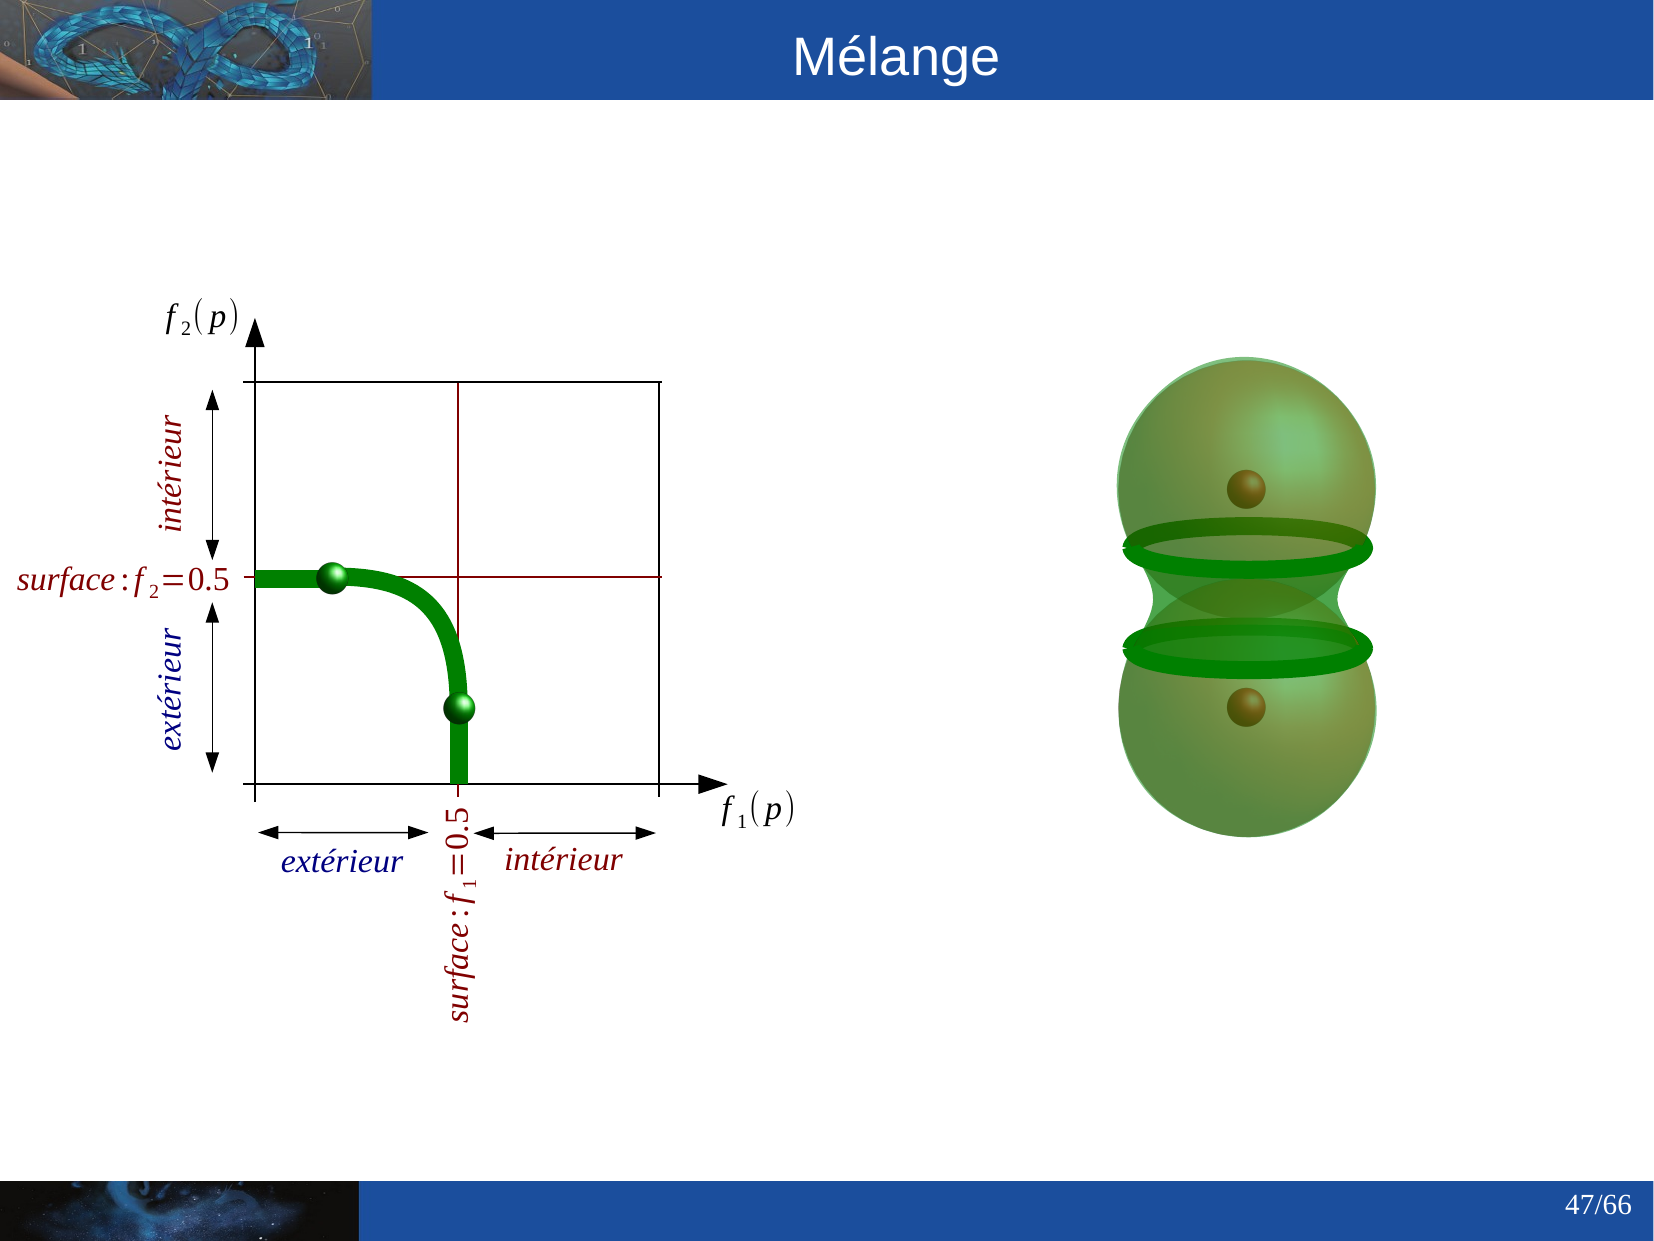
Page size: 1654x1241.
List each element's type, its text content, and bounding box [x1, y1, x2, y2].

chart [277, 842, 409, 880]
chart [438, 804, 481, 1028]
chart [500, 841, 629, 879]
text_box [1118, 659, 1377, 838]
chart [151, 623, 189, 755]
chart [12, 560, 234, 604]
picture [0, 0, 1654, 100]
picture [0, 1181, 1654, 1241]
text_box [1116, 356, 1377, 560]
text_box [1131, 568, 1359, 661]
chart [161, 296, 243, 340]
title Mélange [387, 10, 1407, 102]
chart [717, 789, 800, 833]
chart [151, 409, 189, 538]
